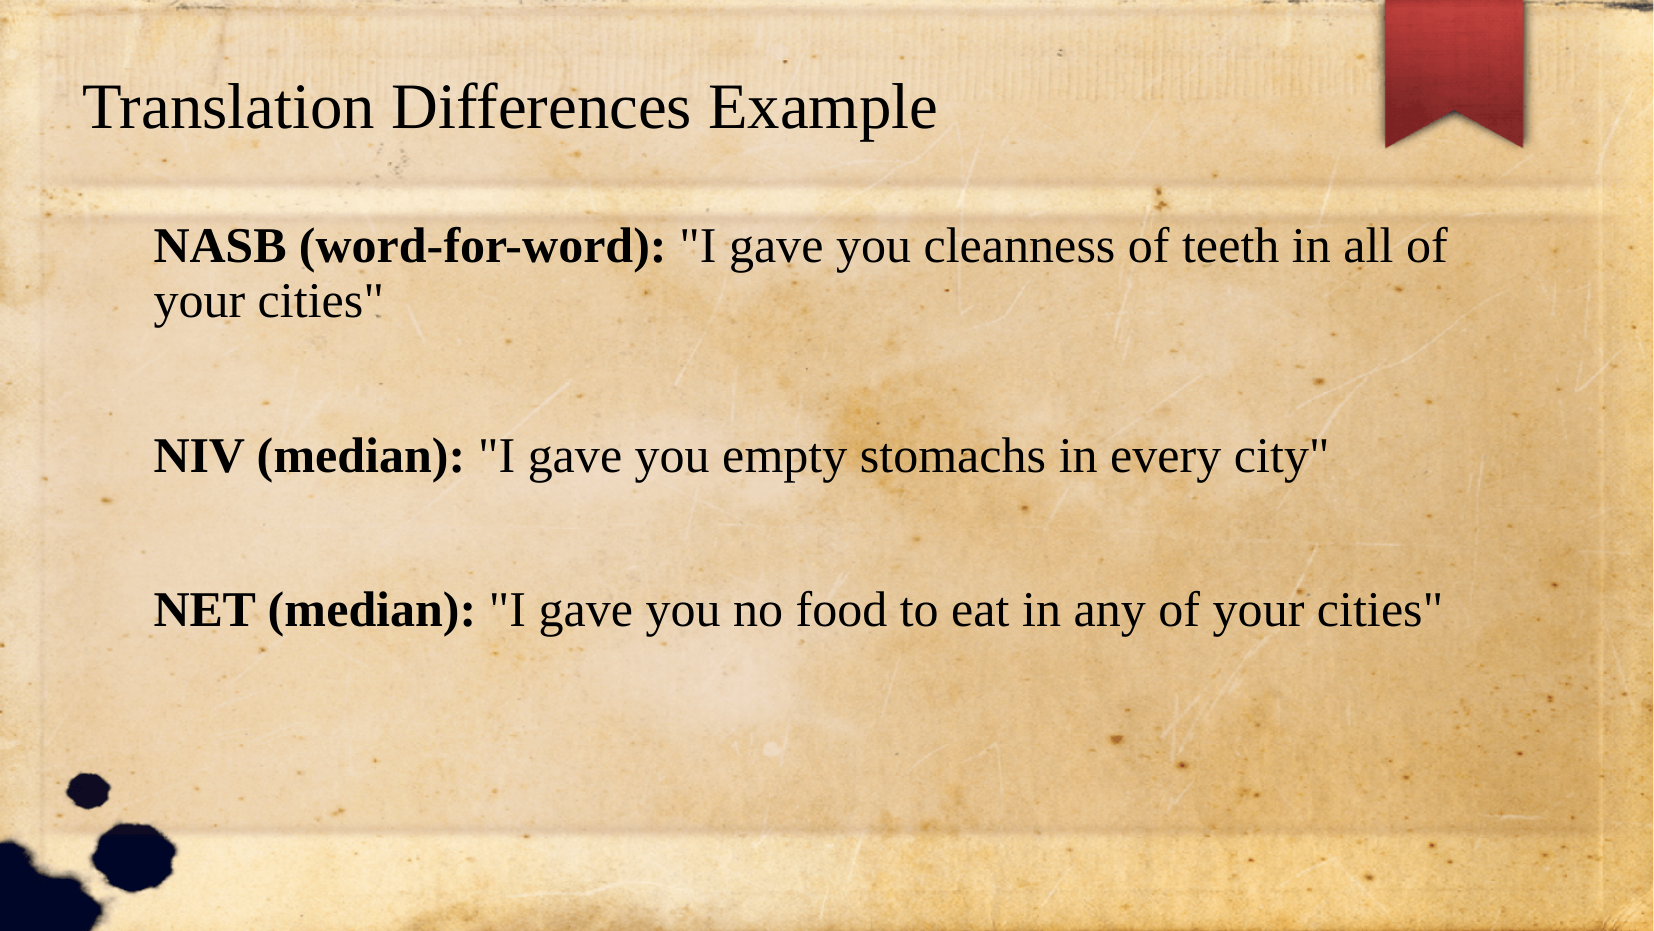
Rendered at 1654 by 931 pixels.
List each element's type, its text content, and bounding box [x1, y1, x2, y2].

title Translation Differences Example [82, 37, 1347, 178]
picture [0, 0, 1654, 931]
list NASB (word-for-word): "I gave you cleanness of teeth in all of your cities" NIV (median): "I gave you empty stomachs in every city" NET (median): "I gave you no food to eat in any of your cities" [82, 217, 1538, 758]
